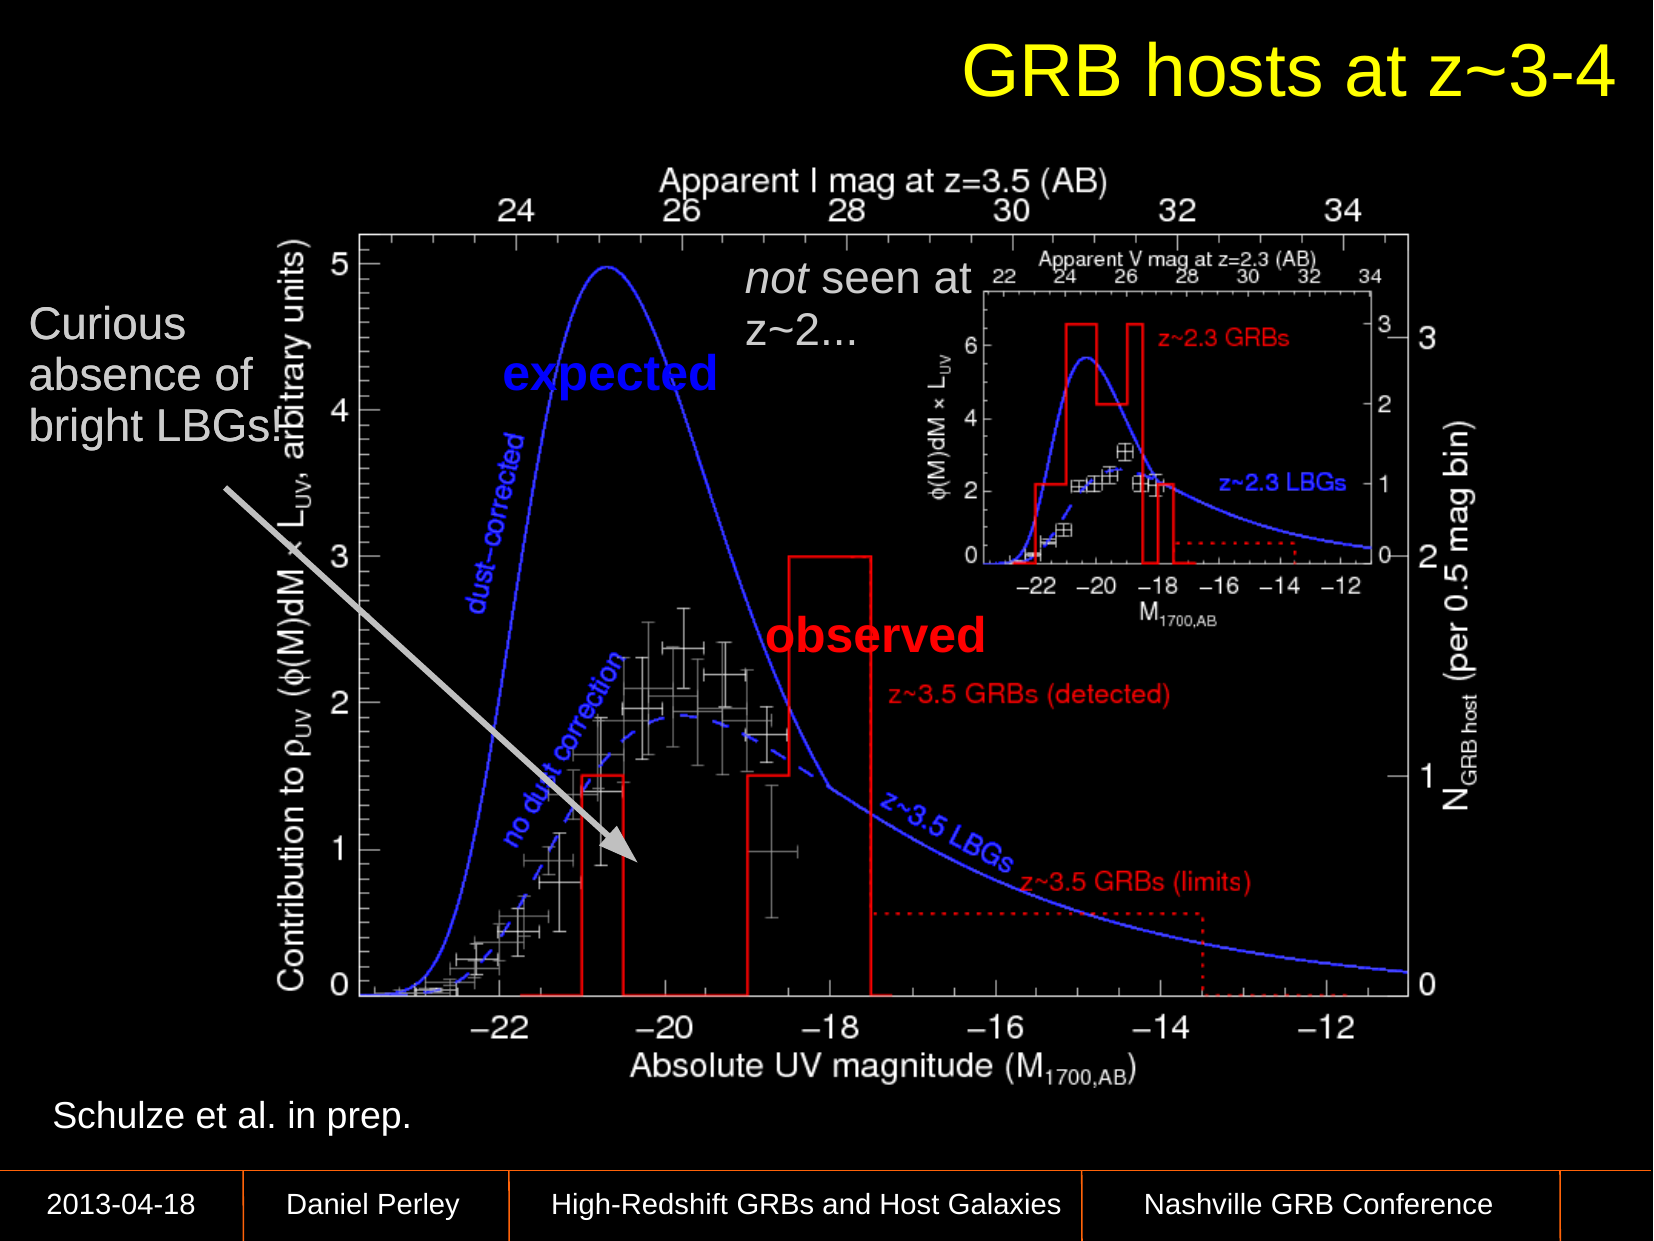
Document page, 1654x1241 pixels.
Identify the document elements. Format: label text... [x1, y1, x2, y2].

title GRB hosts at z~3-4 [262, 27, 1618, 114]
text_box Curious absence of bright LBGs! [13, 290, 314, 459]
text_box expected [487, 337, 826, 409]
picture [262, 157, 1483, 1088]
text_box observed [750, 600, 1088, 671]
text_box Schulze et al. in prep. [37, 1087, 826, 1145]
text_box not seen at z~2... [730, 244, 1031, 363]
